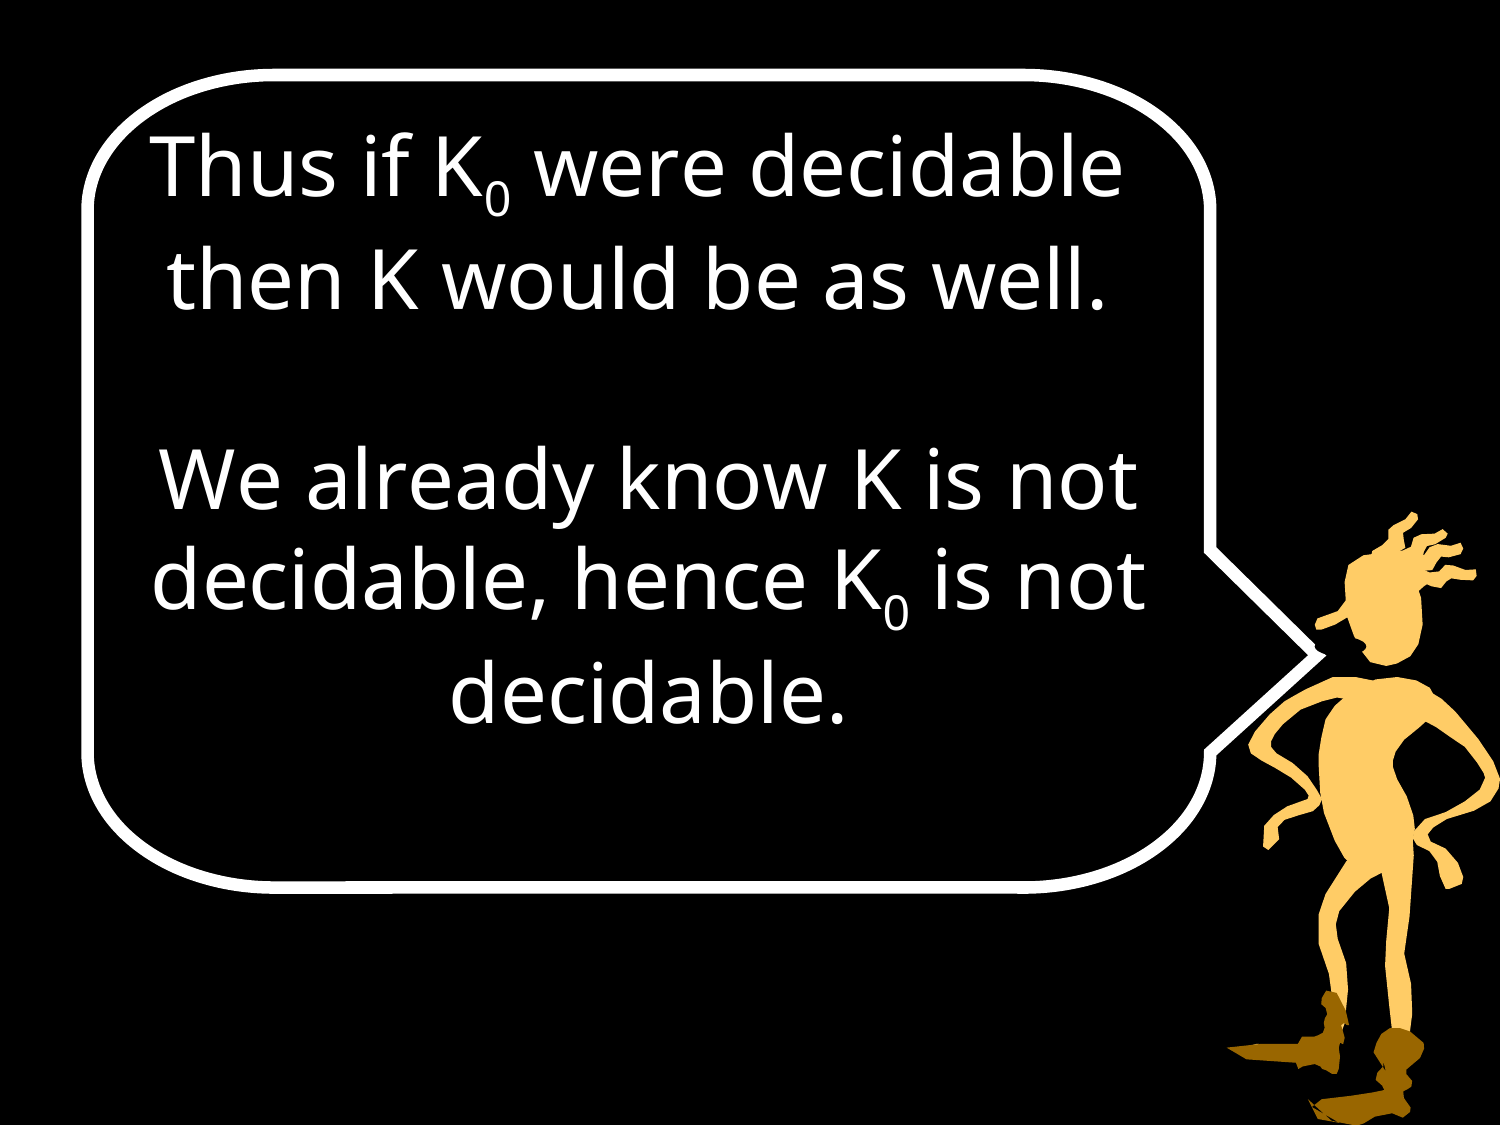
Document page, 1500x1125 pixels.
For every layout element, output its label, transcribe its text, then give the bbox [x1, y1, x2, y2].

text_box [1314, 511, 1477, 666]
text_box Thus if K0 were decidable then K would be as well. We already know K is not decidable, hence K0 is not decidable. [87, 75, 1318, 888]
text_box [1226, 677, 1500, 1125]
